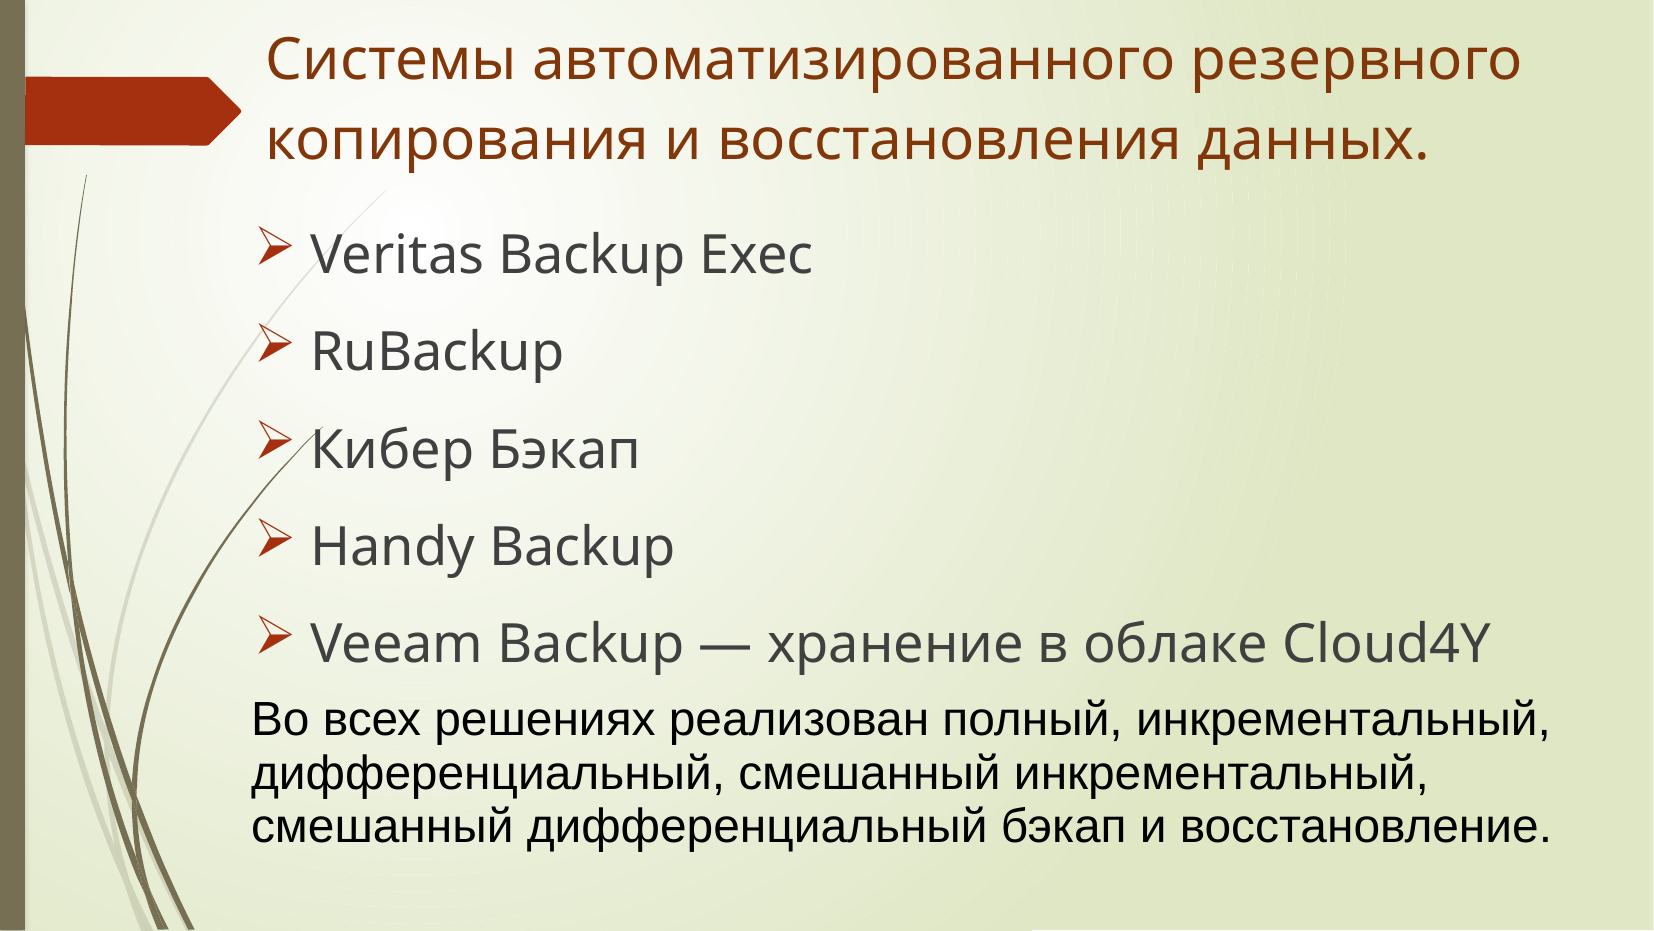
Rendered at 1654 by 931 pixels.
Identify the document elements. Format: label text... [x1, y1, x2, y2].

title Системы автоматизированного резервного копирования и восстановления данных. [265, 16, 1625, 178]
text_box Veritas Backup Exec RuBackup Кибер Бэкап Handy Backup Veeam Backup — хранение в облаке Cloud4Y [253, 215, 1613, 662]
text_box Во всех решениях реализован полный, инкрементальный, дифференциальный, смешанный инкрементальный, смешанный дифференциальный бэкап и восстановление. [236, 685, 1595, 875]
